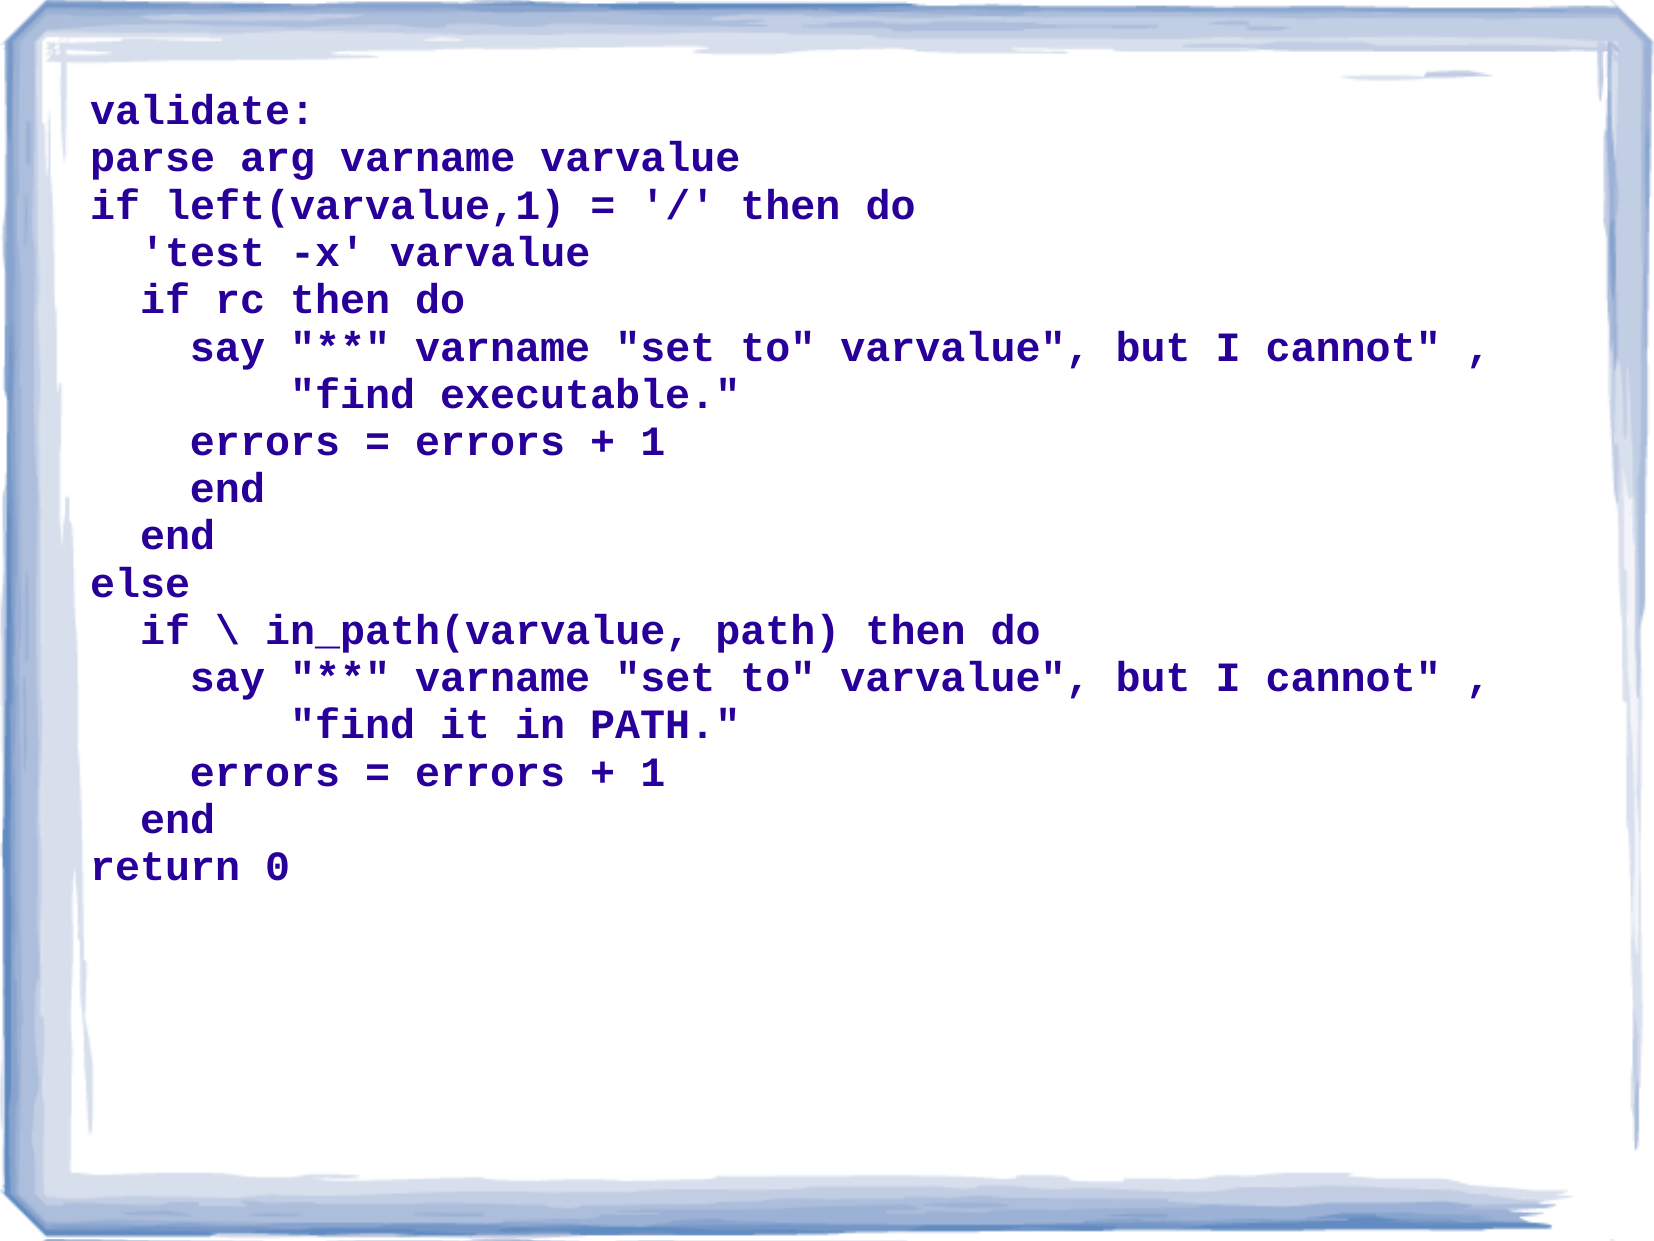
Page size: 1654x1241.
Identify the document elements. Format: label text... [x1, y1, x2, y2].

picture [0, 0, 1654, 1241]
text_box validate: parse arg varname varvalue if left(varvalue,1) = '/' then do 'test -x' varvalue if rc then do say "**" varname "set to" varvalue", but I cannot″ , ″find executable." errors = errors + 1 end end else if \ in_path(varvalue, path) then do say "**" varname "set to" varvalue", but I cannot″ , ″find it in PATH." errors = errors + 1 end return 0 [90, 90, 1591, 903]
